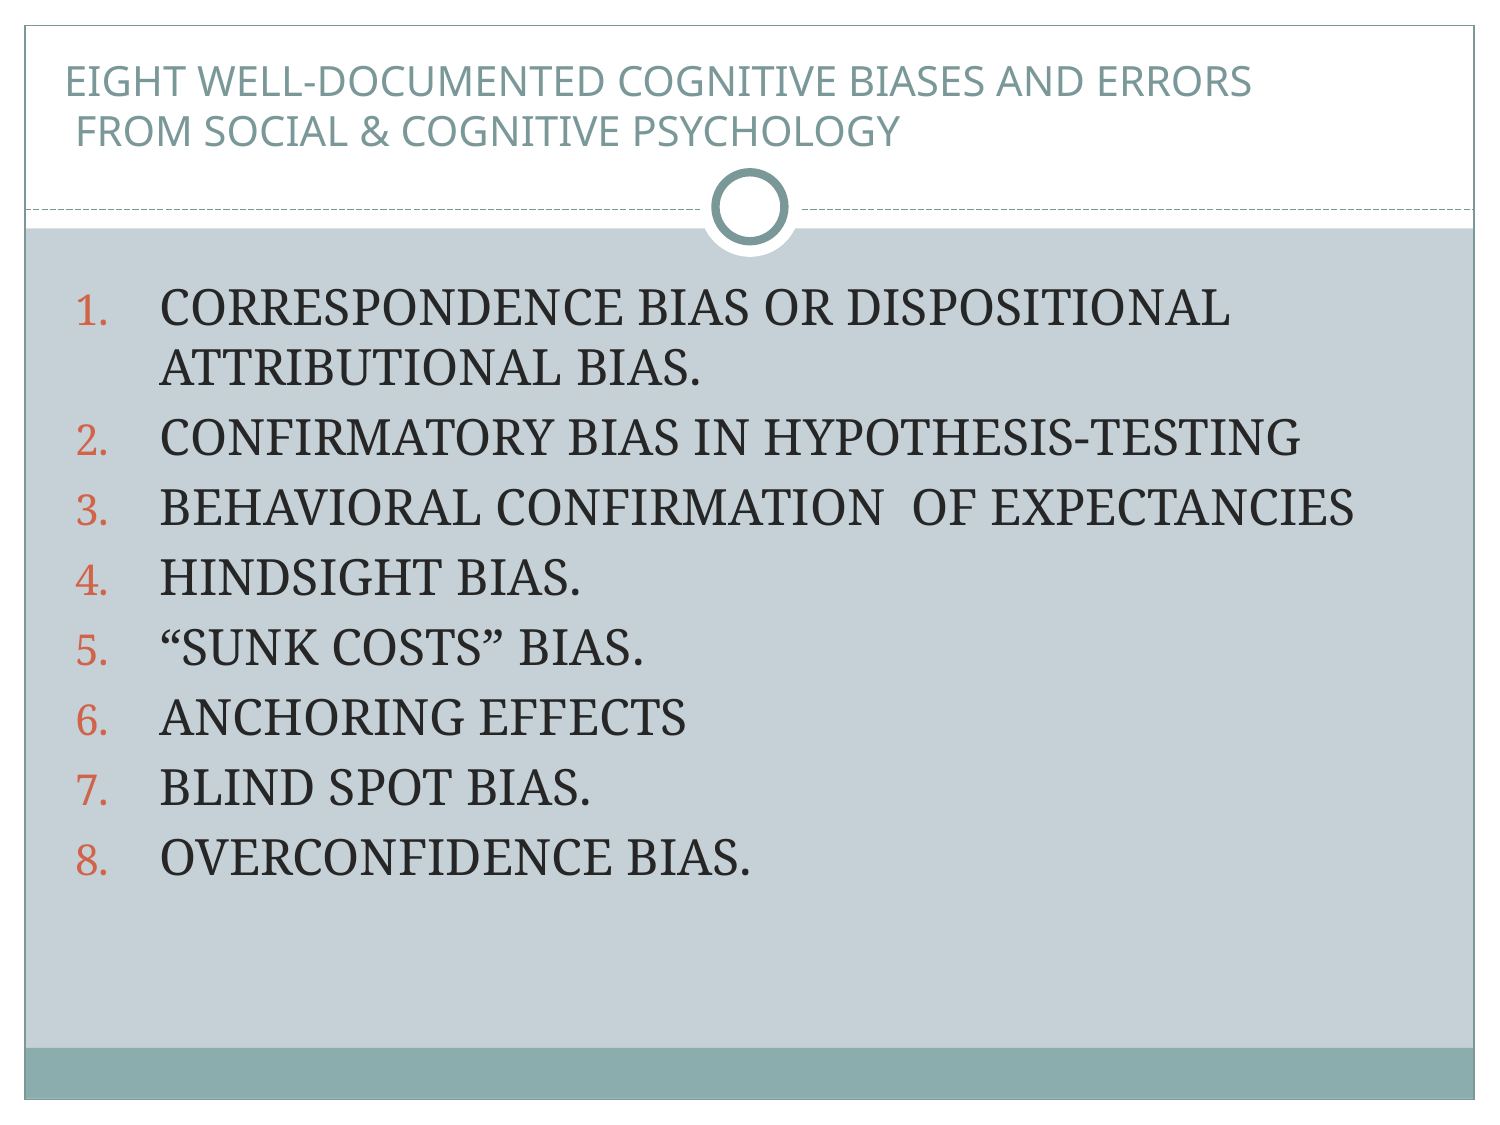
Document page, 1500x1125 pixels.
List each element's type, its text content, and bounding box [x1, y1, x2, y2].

title EIGHT WELL-DOCUMENTED COGNITIVE BIASES AND ERRORS FROM SOCIAL & COGNITIVE PSYCHOLOGY [49, 37, 1450, 162]
list CORRESPONDENCE BIAS OR DISPOSITIONAL ATTRIBUTIONAL BIAS. CONFIRMATORY BIAS IN HYPOTHESIS-TESTING BEHAVIORAL CONFIRMATION OF EXPECTANCIES HINDSIGHT BIAS. “SUNK COSTS” BIAS. ANCHORING EFFECTS BLIND SPOT BIAS. OVERCONFIDENCE BIAS. [60, 267, 1463, 1086]
